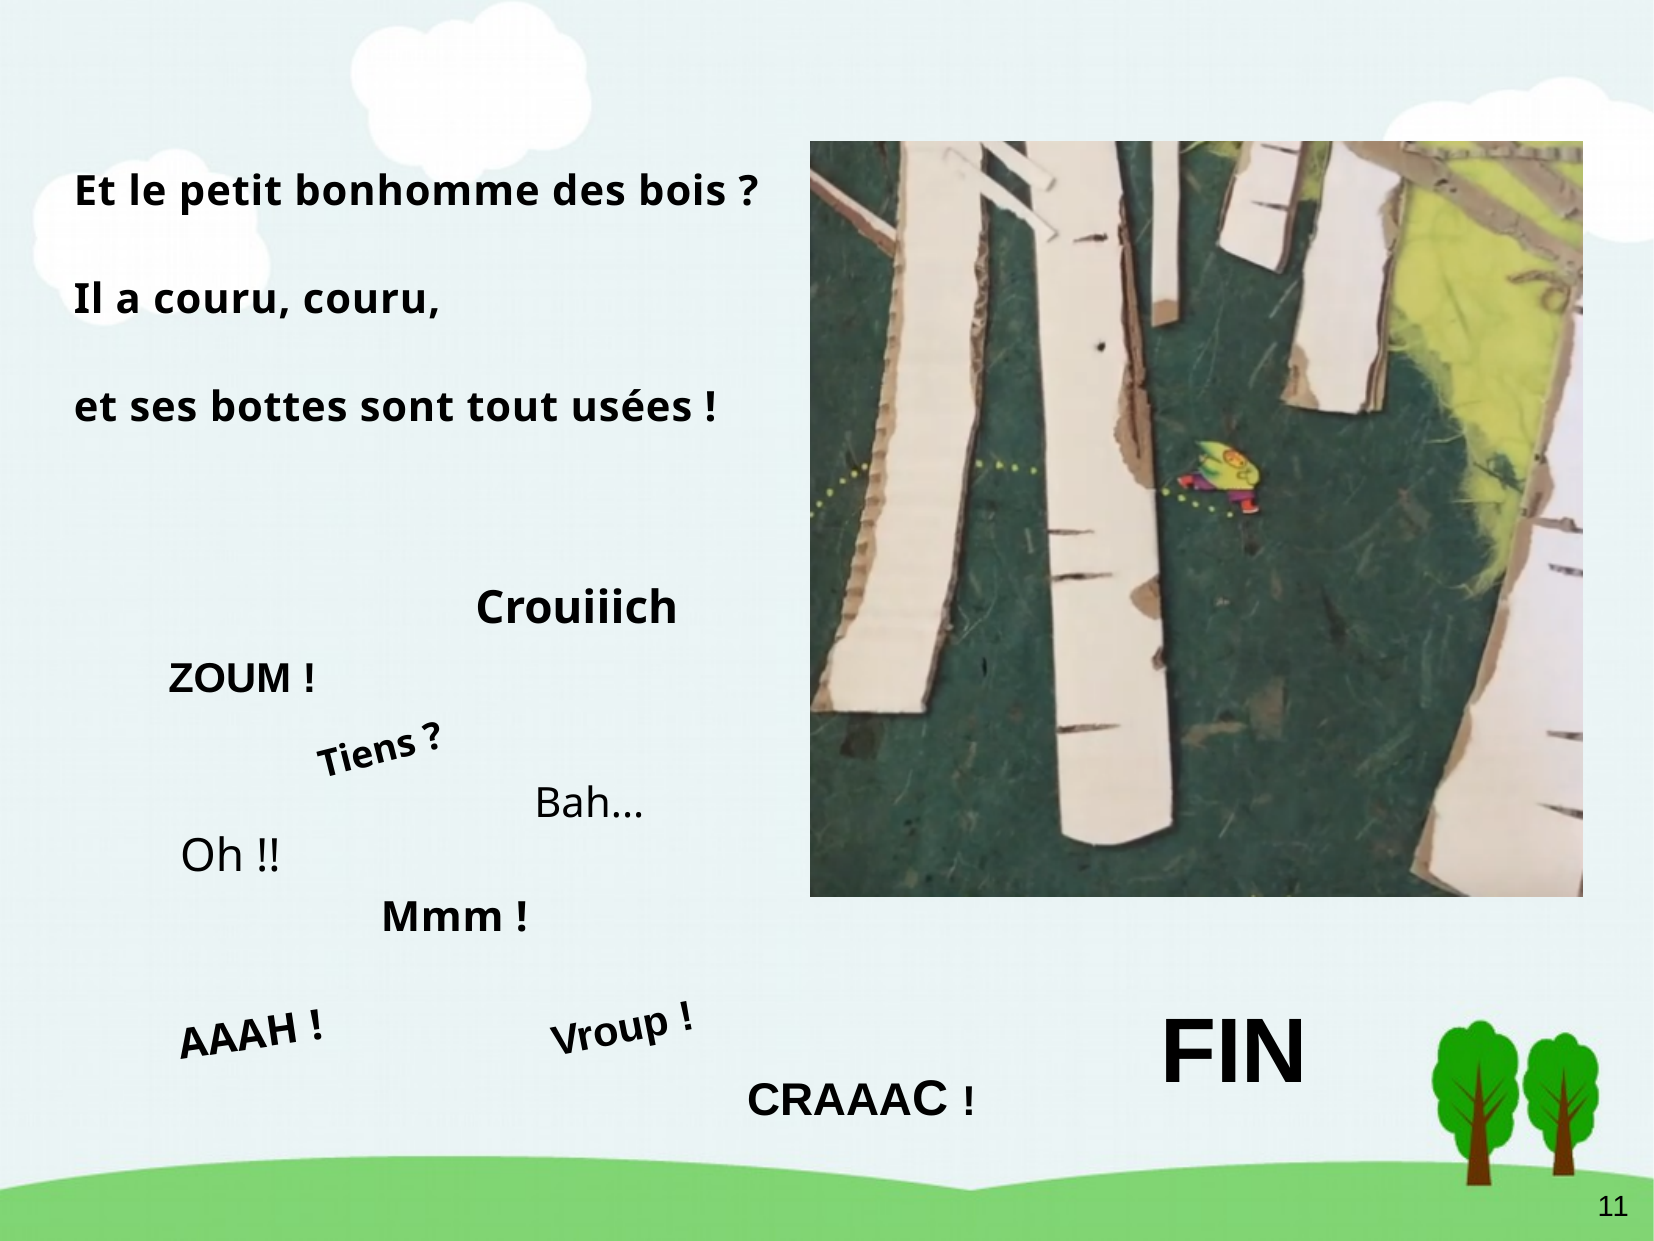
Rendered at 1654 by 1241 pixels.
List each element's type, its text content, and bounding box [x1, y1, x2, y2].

text_box Vroup ! [531, 976, 739, 1075]
text_box Et le petit bonhomme des bois ? Il a couru, couru, et ses bottes sont tout usées ! [59, 153, 780, 532]
text_box Tiens ? [296, 693, 485, 821]
text_box Mmm ! [366, 879, 579, 945]
text_box Bah... [519, 765, 697, 839]
text_box Crouiiich [460, 566, 733, 651]
text_box FIN [1145, 992, 1382, 1110]
text_box AAAH ! [158, 975, 402, 1075]
text_box ZOUM ! [153, 647, 426, 709]
text_box Oh !! [165, 814, 343, 897]
text_box CRAAAC ! [732, 1063, 1003, 1134]
picture [0, 0, 1654, 1241]
